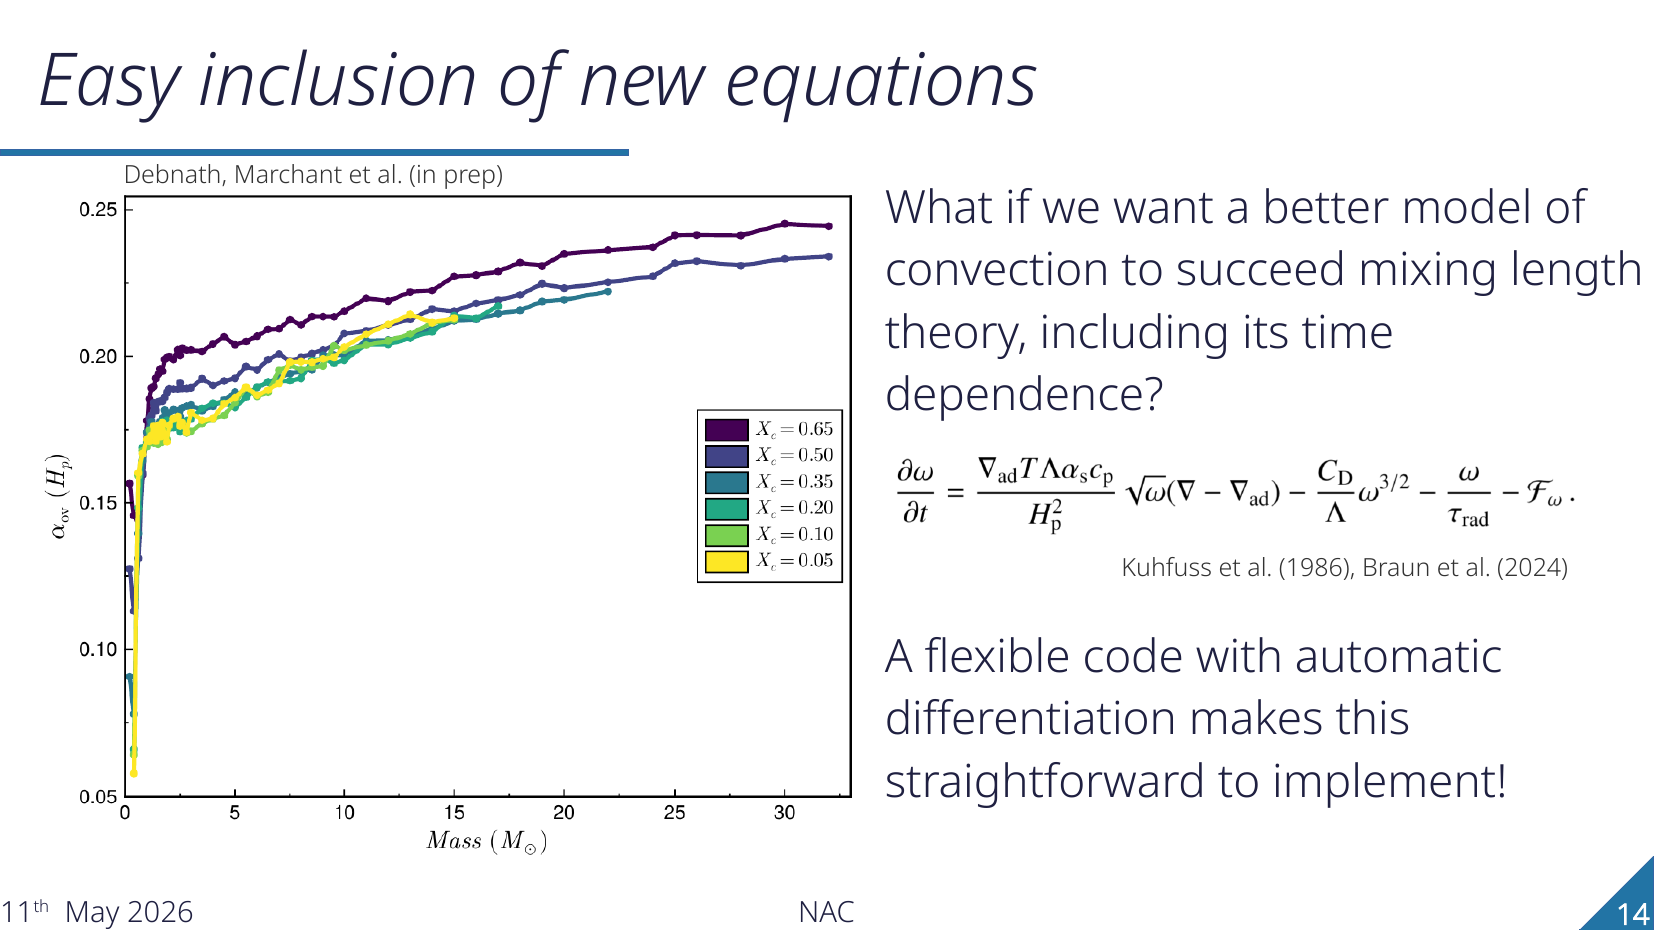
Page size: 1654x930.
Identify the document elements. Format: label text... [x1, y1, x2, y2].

text_box Kuhfuss et al. (1986), Braun et al. (2024) [1106, 542, 1653, 625]
title Easy inclusion of new equations [37, 0, 1612, 156]
list What if we want a better model of convection to succeed mixing length theory, including its time dependence? [884, 174, 1653, 435]
list A flexible code with automatic differentiation makes this straightforward to implement! [884, 623, 1653, 884]
picture [889, 446, 1585, 543]
text_box Debnath, Marchant et al. (in prep) [108, 149, 965, 233]
picture [38, 184, 880, 861]
